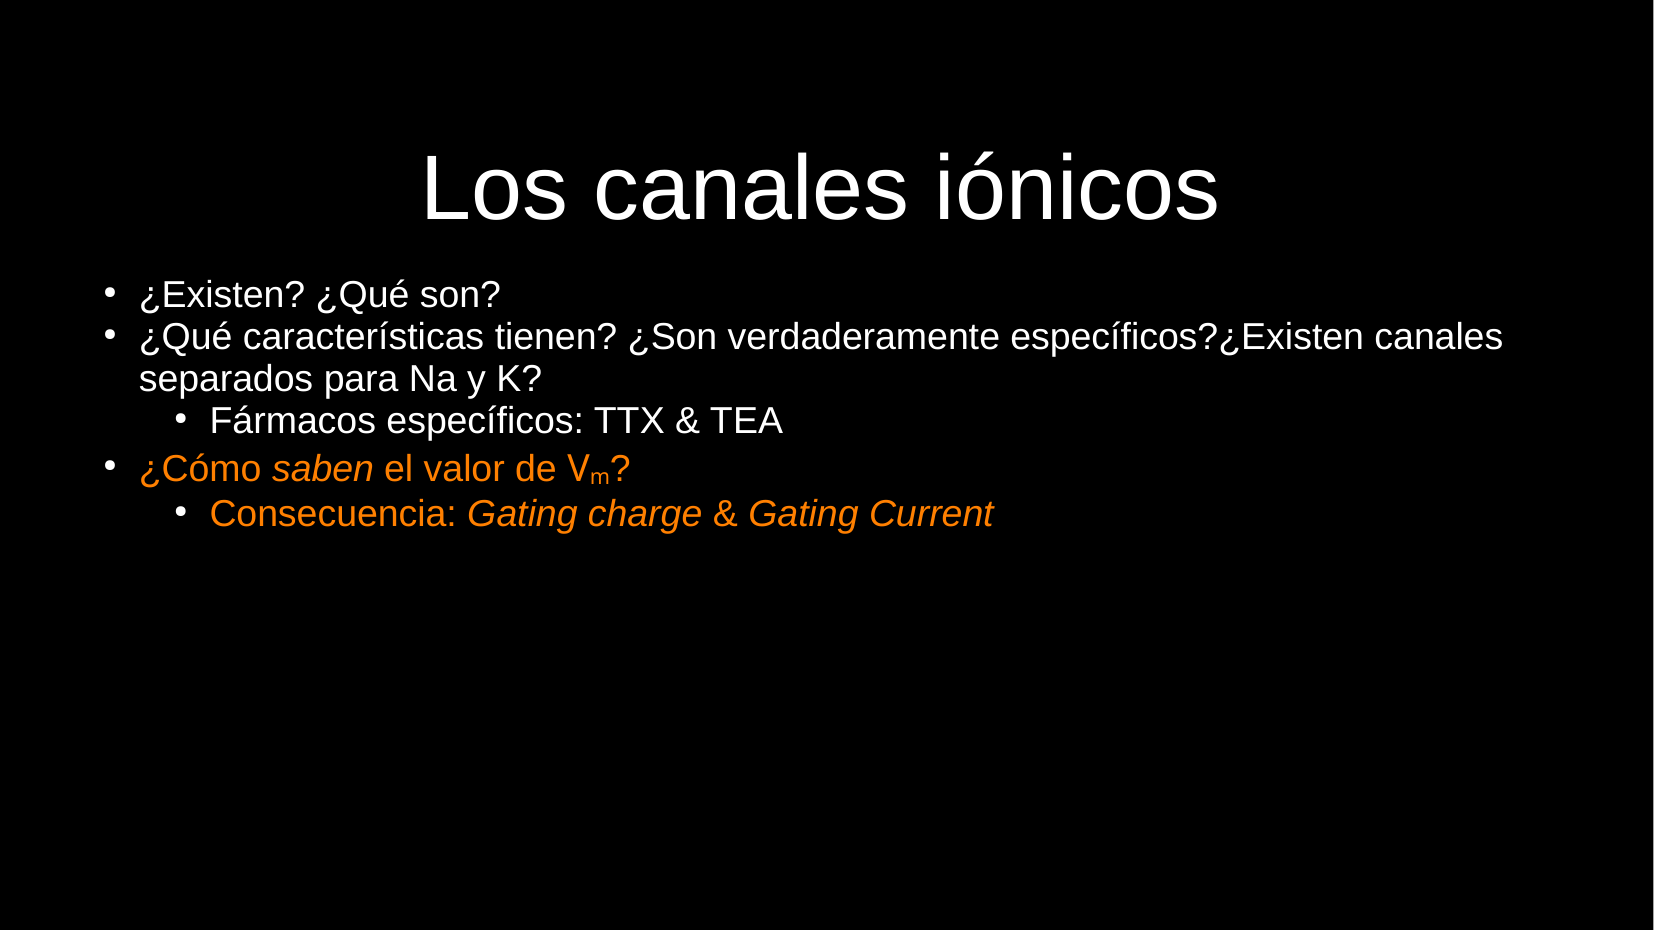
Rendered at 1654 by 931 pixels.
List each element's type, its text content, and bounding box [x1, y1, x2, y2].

title Los canales iónicos [76, 110, 1565, 266]
text_box ¿Existen? ¿Qué son? ¿Qué características tienen? ¿Son verdaderamente específicos?¿Existen canales separados para Na y K? Fármacos específicos: TTX & TEA ¿Cómo saben el valor de Vm? Consecuencia: Gating charge & Gating Current [88, 265, 1565, 582]
